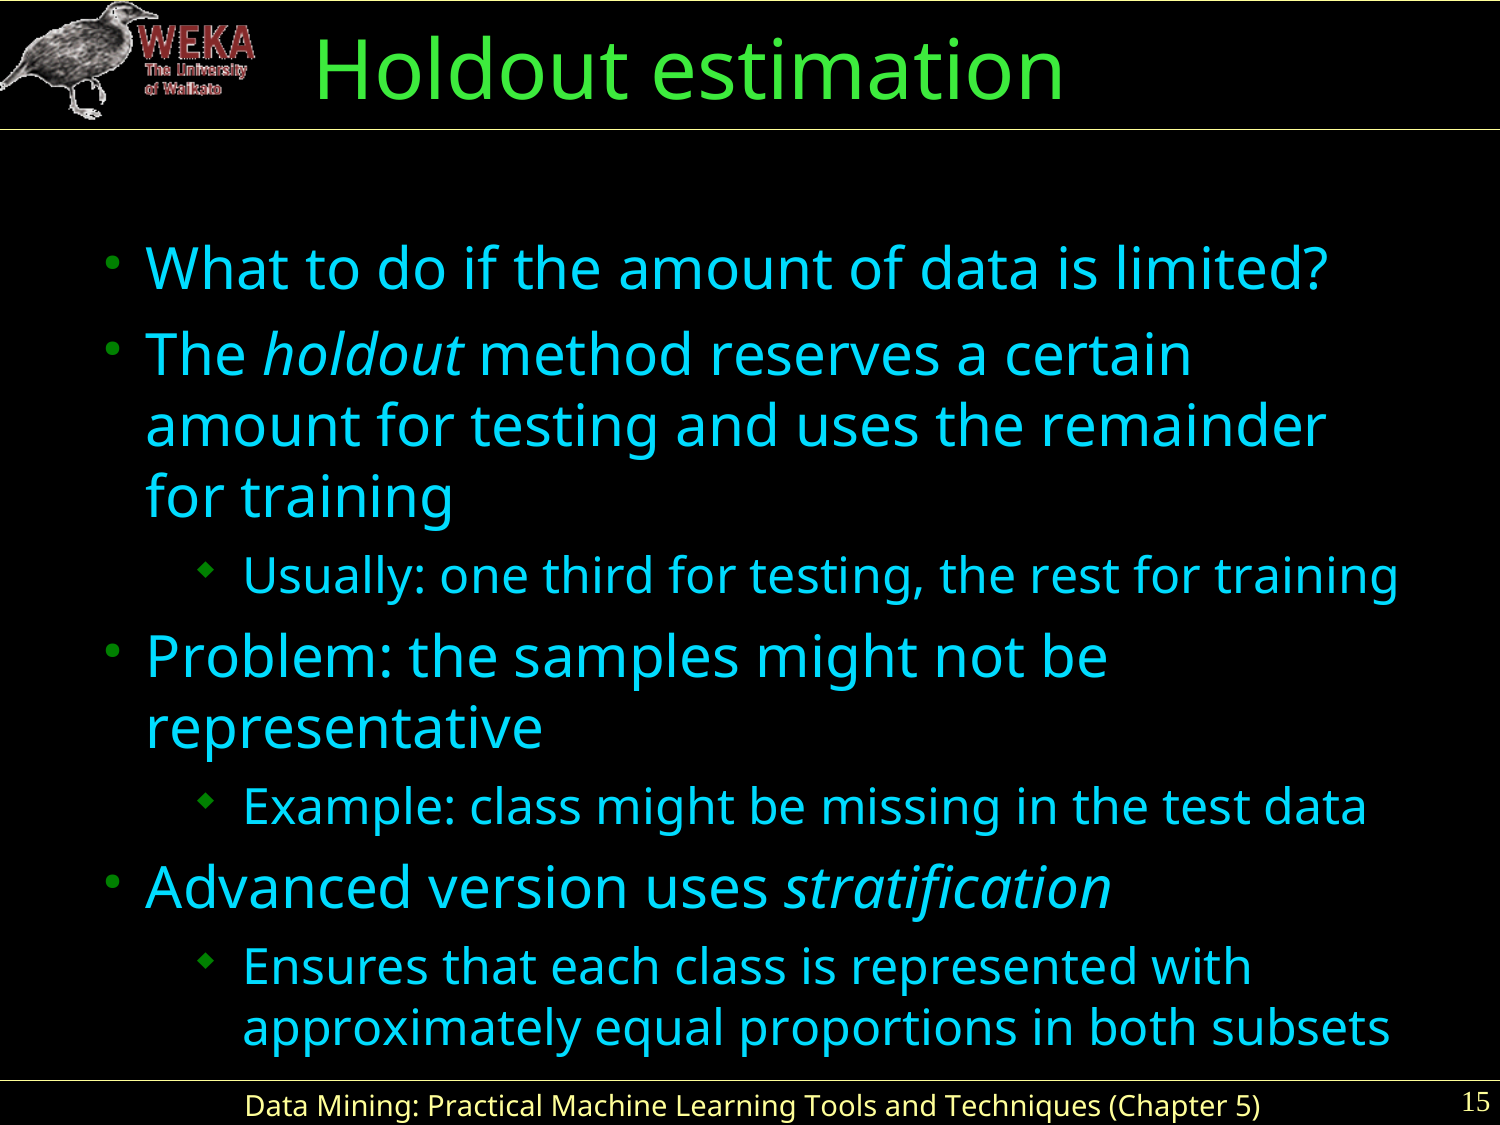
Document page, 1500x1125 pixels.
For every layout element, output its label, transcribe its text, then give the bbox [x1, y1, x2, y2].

picture [0, 1, 266, 129]
text_box What to do if the amount of data is limited? The holdout method reserves a certain amount for testing and uses the remainder for training Usually: one third for testing, the rest for training Problem: the samples might not be representative Example: class might be missing in the test data Advanced version uses stratification Ensures that each class is represented with approximately equal proportions in both subsets [88, 224, 1426, 901]
title Holdout estimation [297, 0, 1500, 148]
